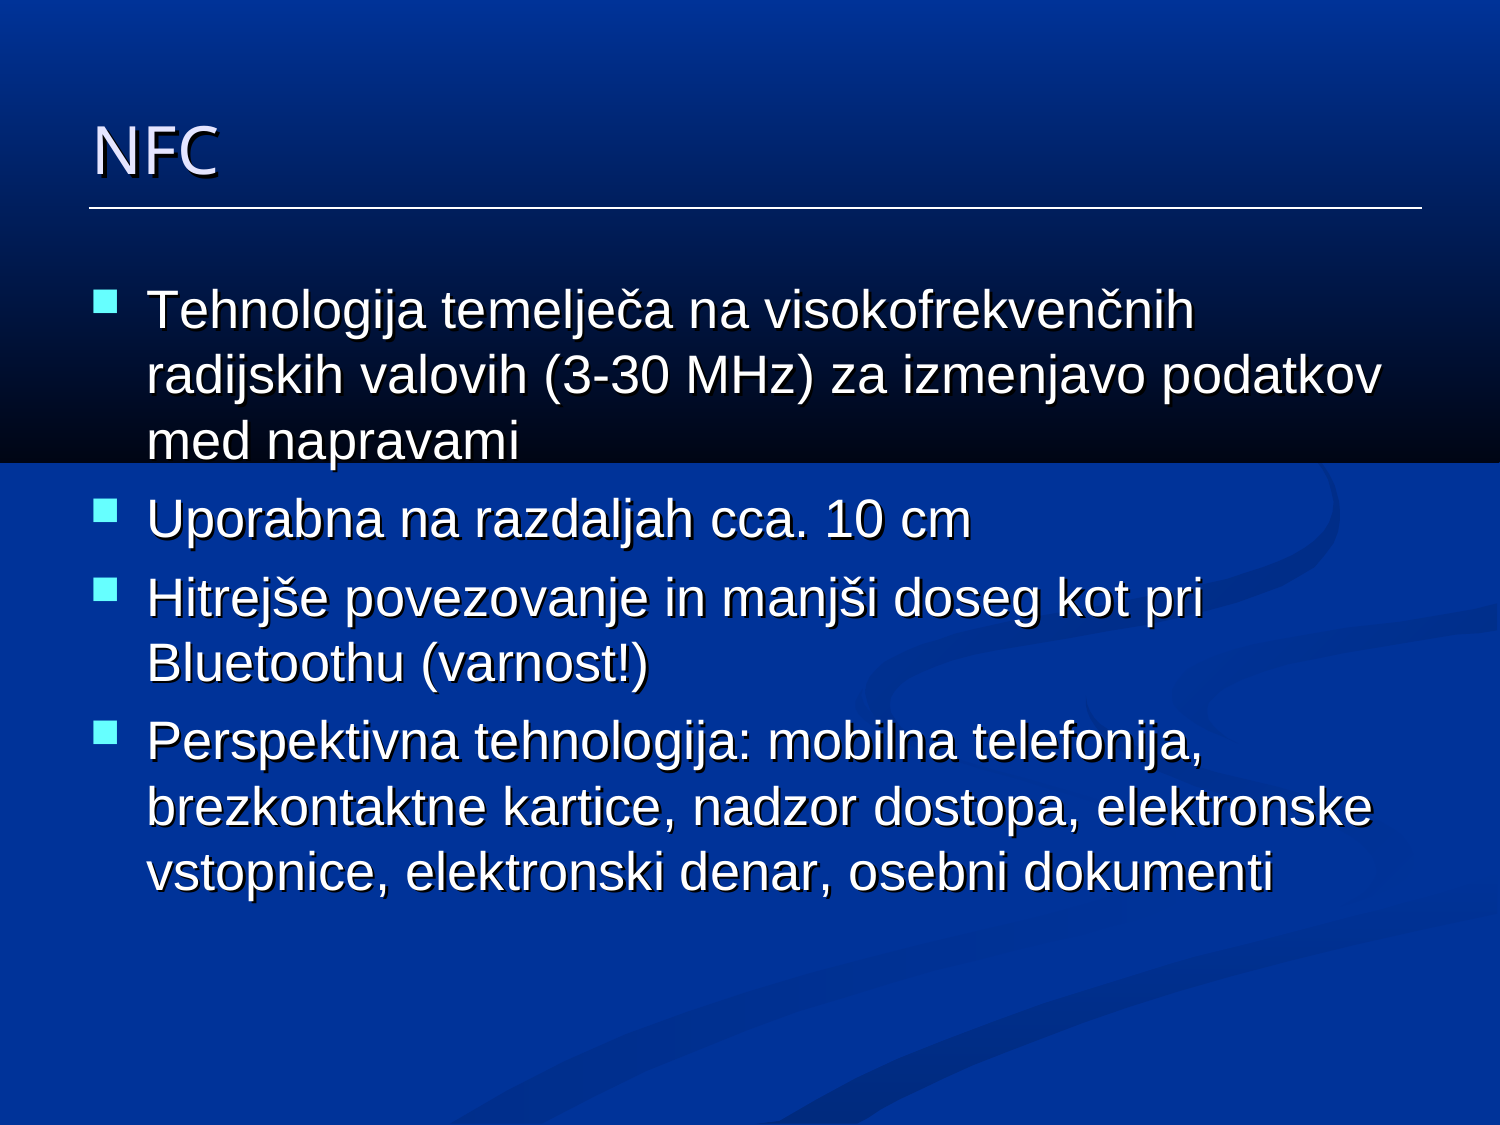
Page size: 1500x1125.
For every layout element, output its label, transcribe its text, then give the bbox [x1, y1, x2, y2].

text_box NFC [76, 54, 1352, 242]
list Tehnologija temelječa na visokofrekvenčnih radijskih valovih (3-30 MHz) za izmenjavo podatkov med napravami Uporabna na razdaljah cca. 10 cm Hitrejše povezovanje in manjši doseg kot pri Bluetoothu (varnost!) Perspektivna tehnologija: mobilna telefonija, brezkontaktne kartice, nadzor dostopa, elektronske vstopnice, elektronski denar, osebni dokumenti [75, 267, 1426, 1071]
